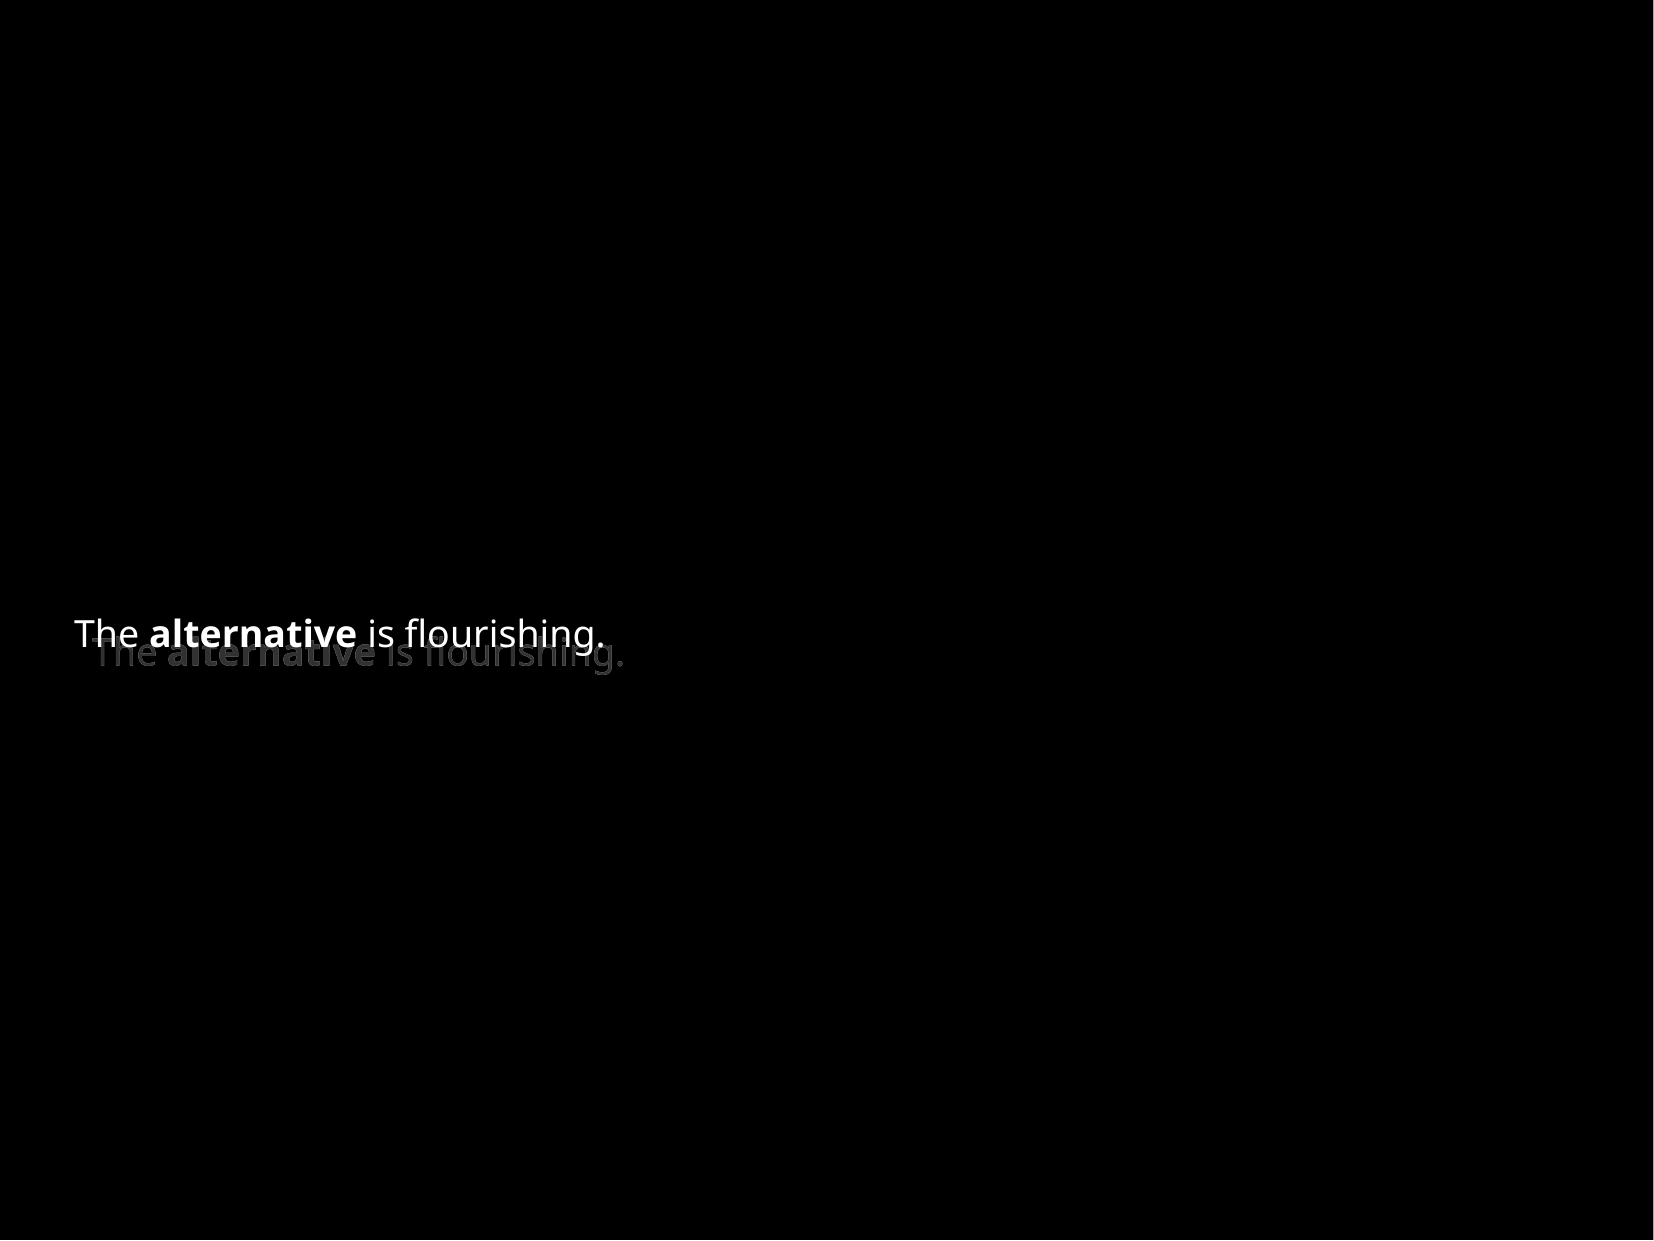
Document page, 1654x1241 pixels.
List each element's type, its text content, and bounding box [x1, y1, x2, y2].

text_box The alternative is flourishing. [59, 600, 651, 673]
